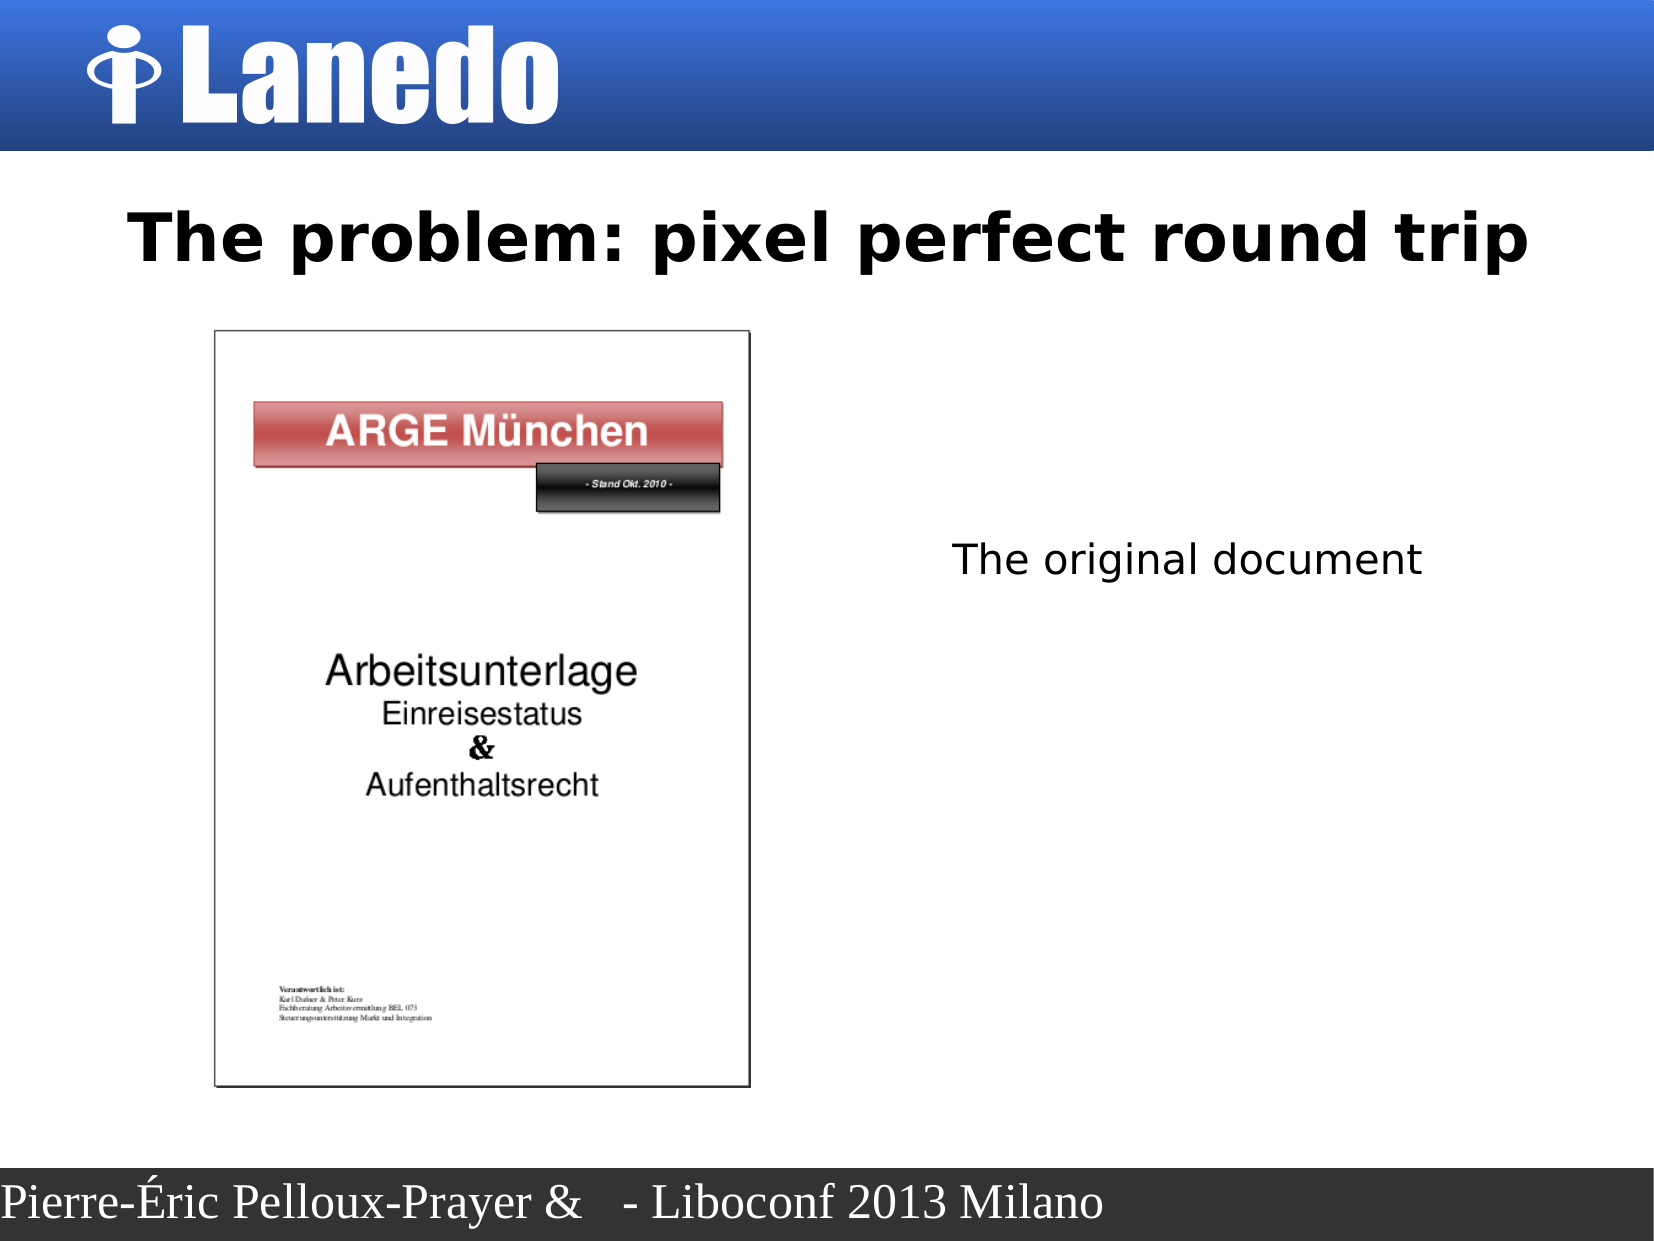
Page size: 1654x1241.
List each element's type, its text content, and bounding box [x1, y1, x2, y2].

text_box The problem: pixel perfect round trip [112, 187, 1576, 976]
text_box The original document [937, 525, 1463, 590]
picture [213, 329, 751, 1088]
picture [87, 25, 558, 124]
